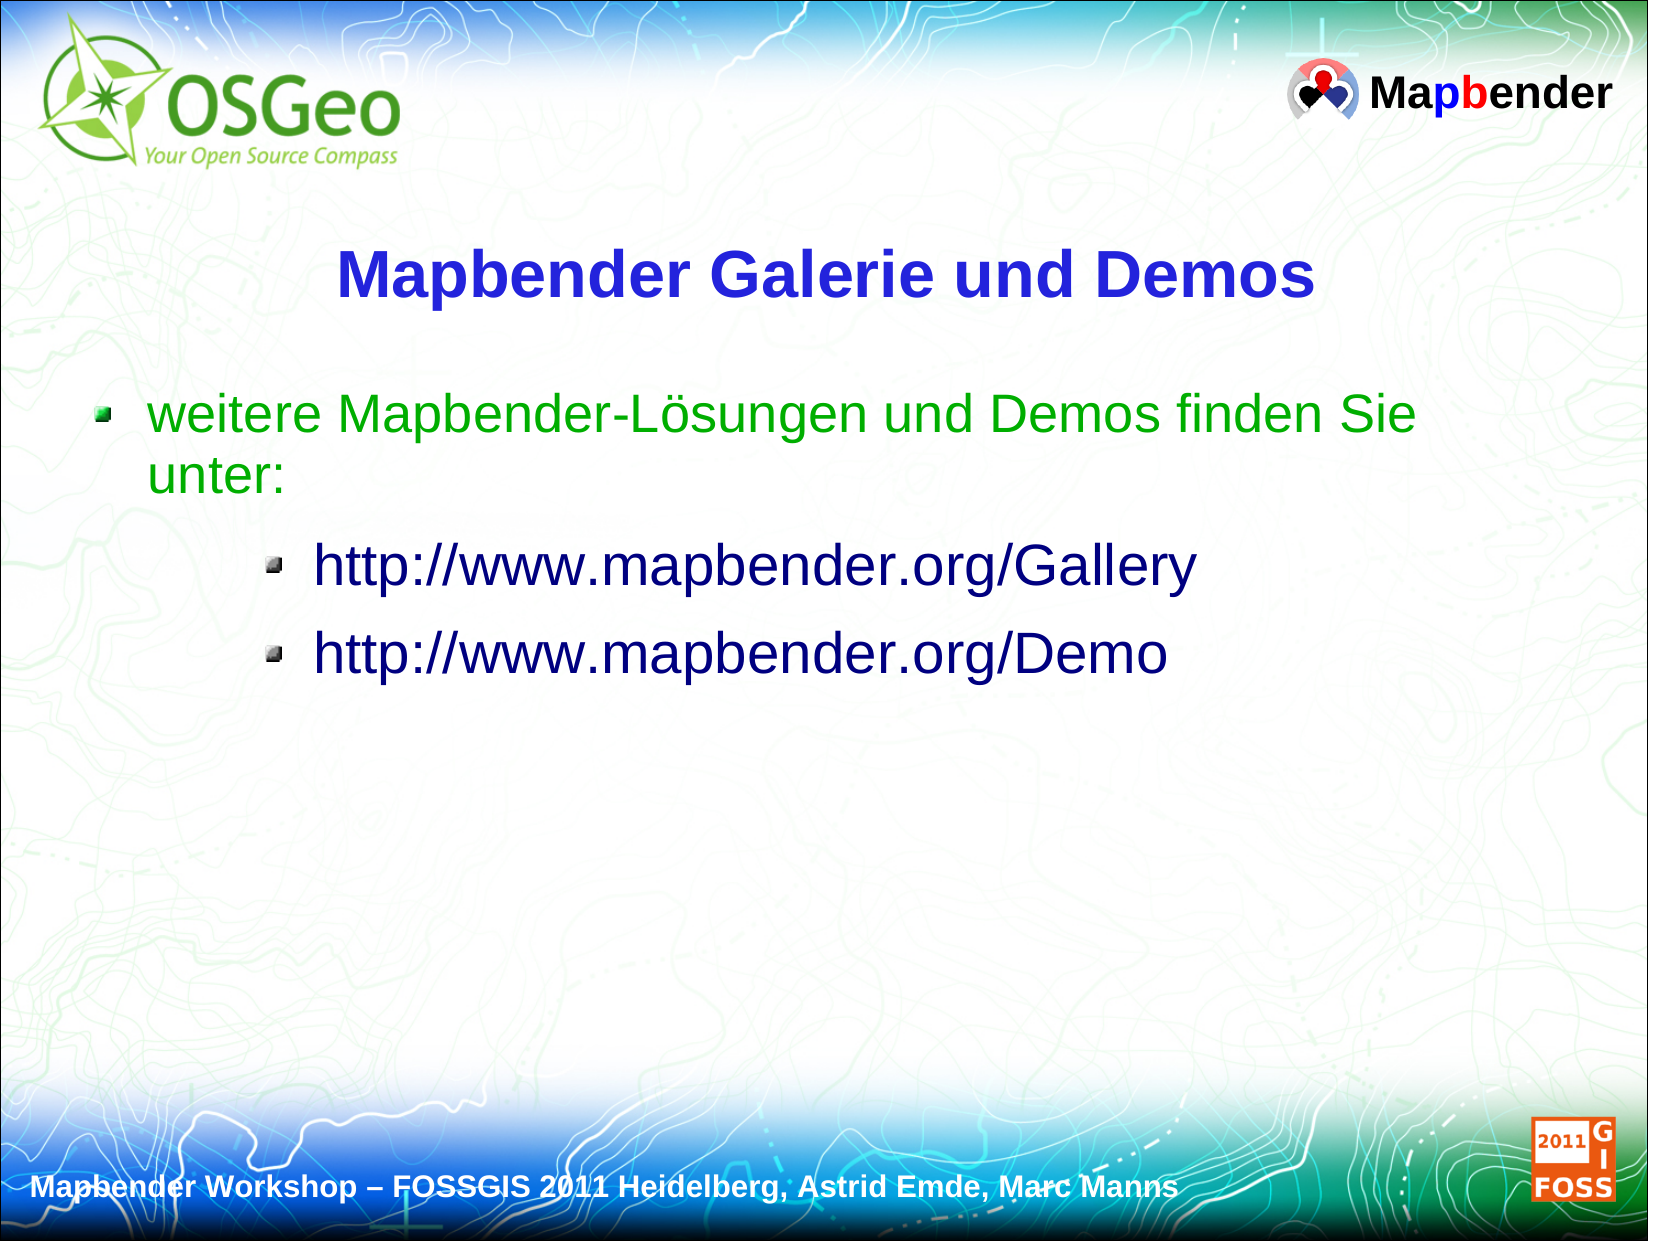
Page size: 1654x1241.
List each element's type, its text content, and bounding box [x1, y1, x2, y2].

list weitere Mapbender-Lösungen und Demos finden Sie unter: http://www.mapbender.org/Gallery http://www.mapbender.org/Demo [76, 383, 1565, 1188]
title Mapbender Galerie und Demos [82, 208, 1571, 342]
picture [1, 1, 1647, 1240]
